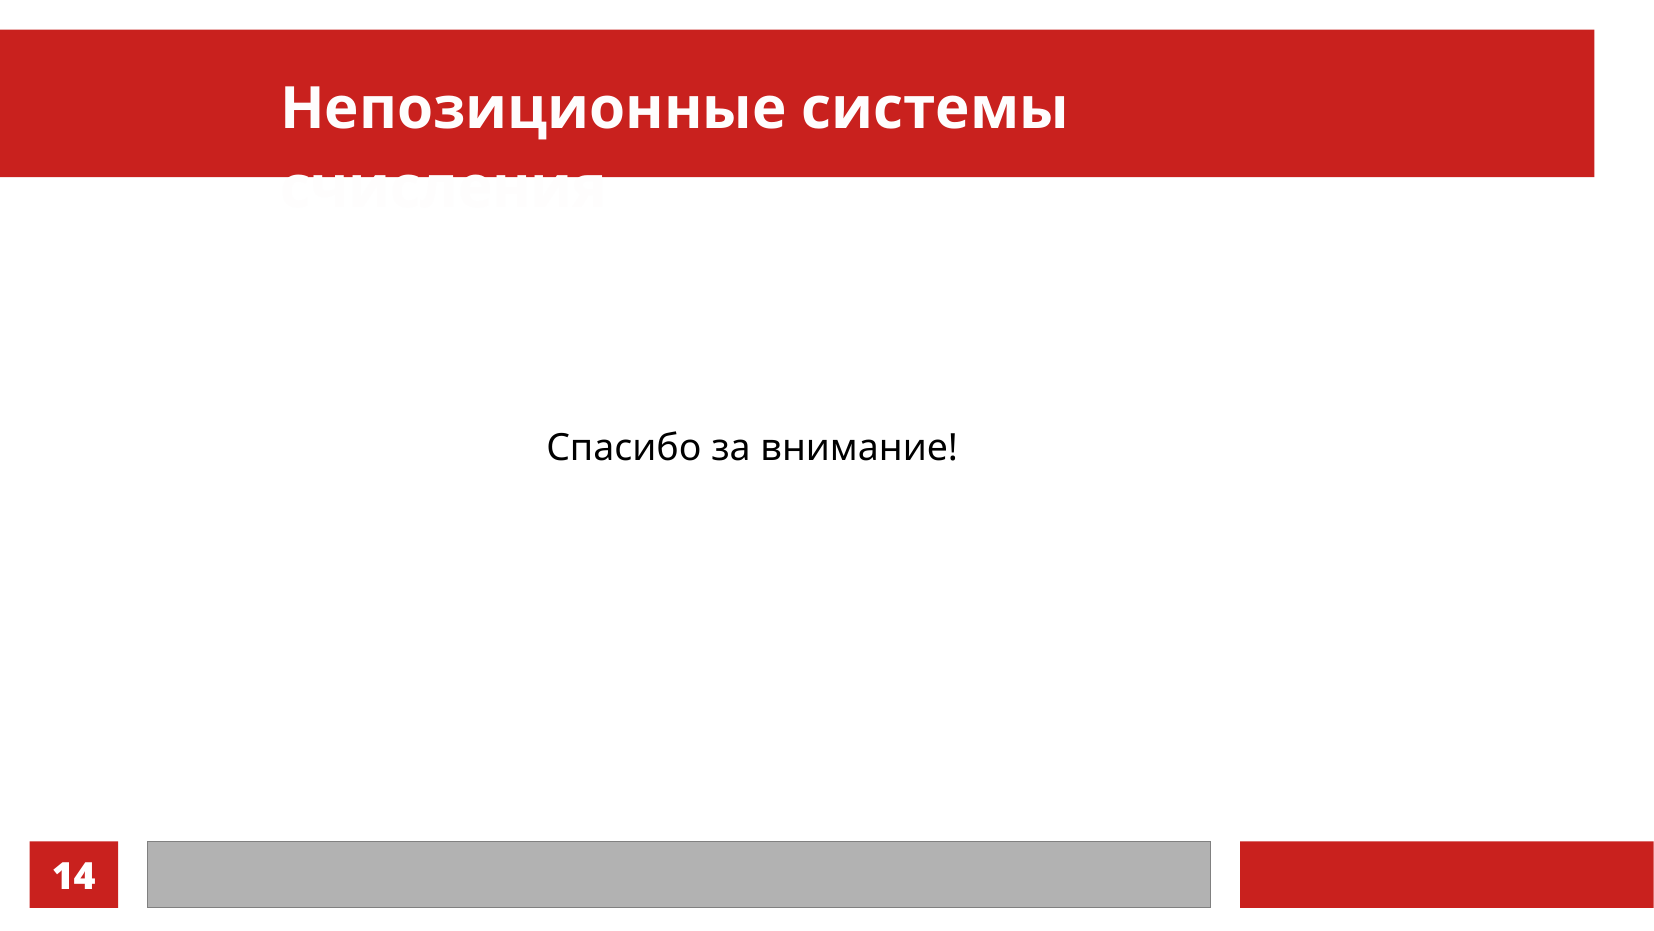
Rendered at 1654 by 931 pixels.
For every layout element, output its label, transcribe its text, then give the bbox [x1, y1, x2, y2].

text_box Спасибо за внимание! [531, 413, 1536, 562]
text_box Непозиционные системы счисления [265, 59, 1268, 148]
